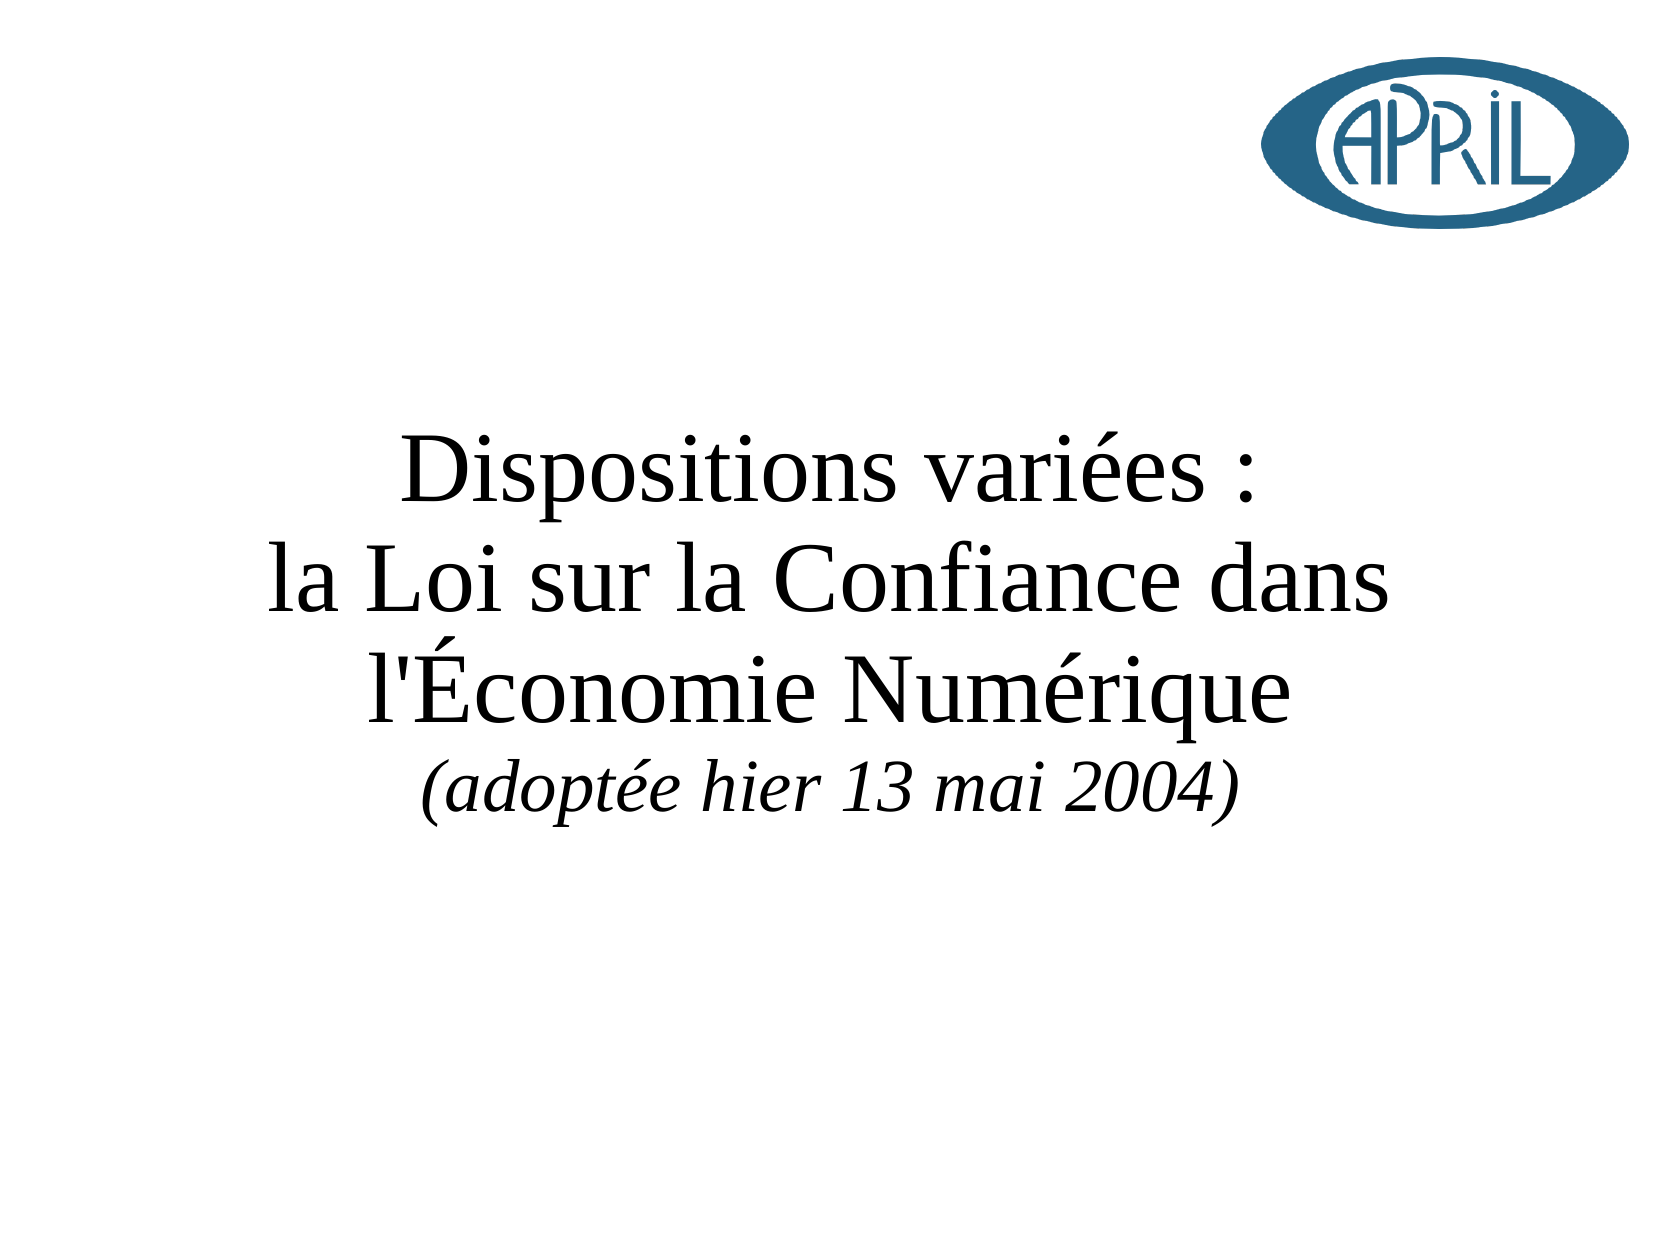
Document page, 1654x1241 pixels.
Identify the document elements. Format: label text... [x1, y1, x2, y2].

text_box Dispositions variées : la Loi sur la Confiance dans l'Économie Numérique (adoptée hier 13 mai 2004) [187, 412, 1473, 865]
picture [1261, 57, 1629, 229]
